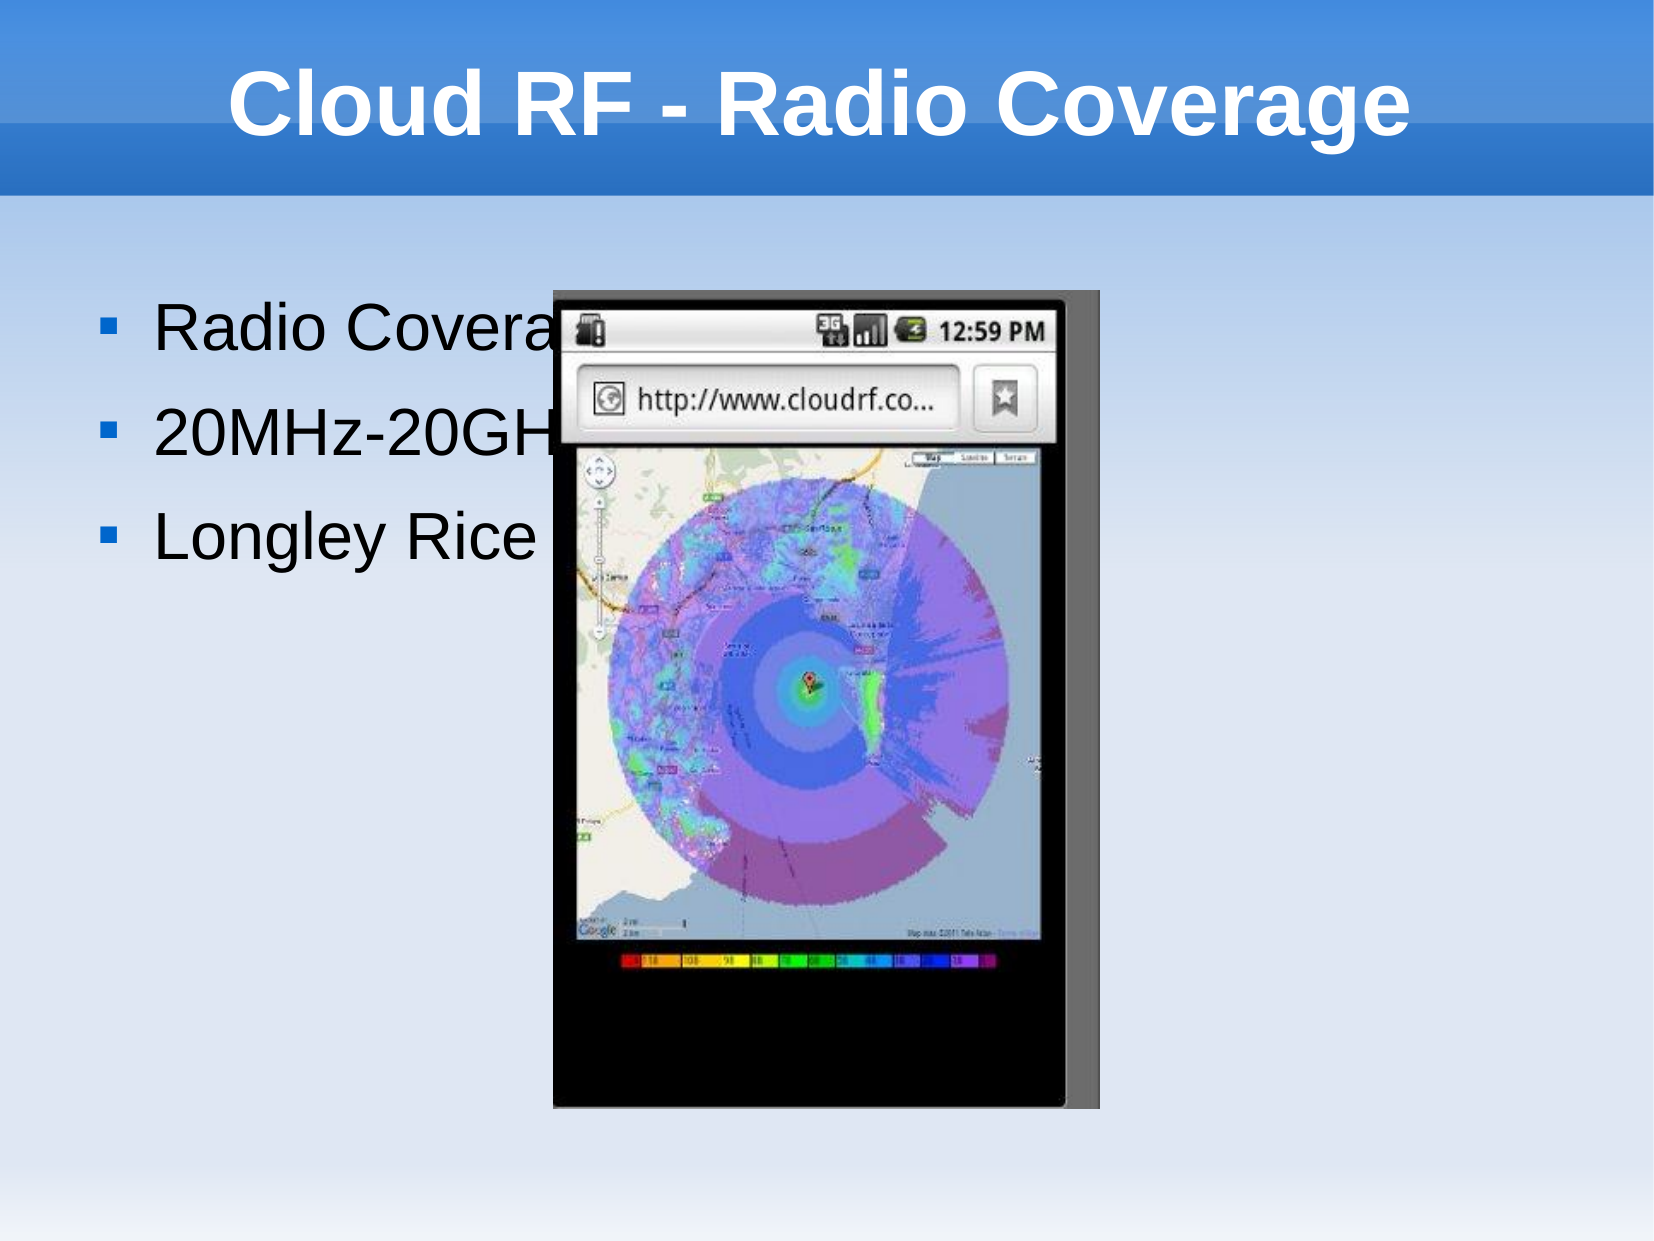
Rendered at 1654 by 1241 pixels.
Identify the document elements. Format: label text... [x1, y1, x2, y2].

picture [0, 0, 1654, 1241]
title Cloud RF - Radio Coverage [76, 7, 1565, 200]
list Radio Coverage Plots 20MHz-20GHz Longley Rice Models [82, 290, 553, 1094]
